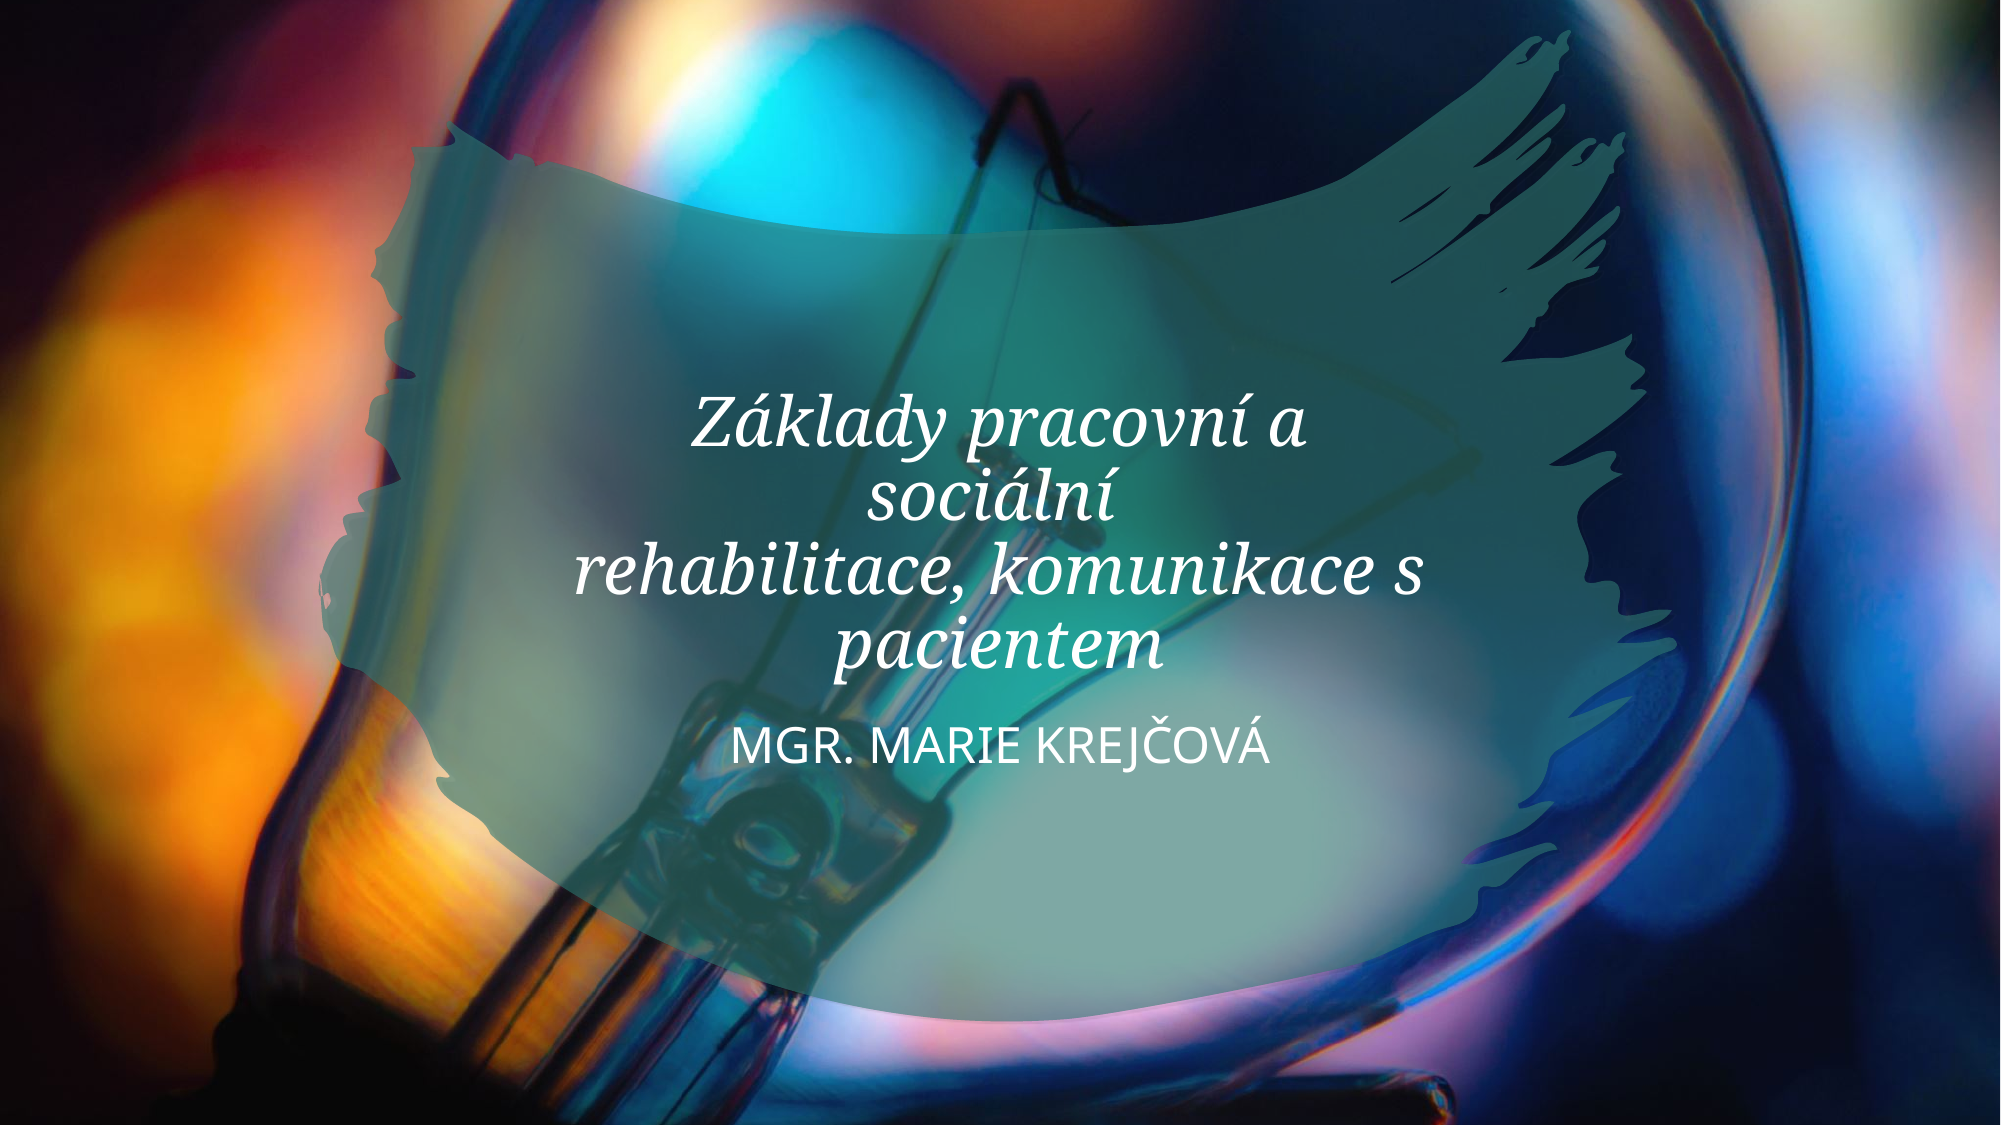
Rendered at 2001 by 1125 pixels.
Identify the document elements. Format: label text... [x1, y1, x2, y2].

title Základy pracovní a sociální rehabilitace, komunikace s pacientem [545, 327, 1455, 692]
picture [0, 0, 2000, 1125]
text_box [318, 29, 1677, 1022]
subtitle Mgr. Marie krejčová [636, 705, 1364, 902]
